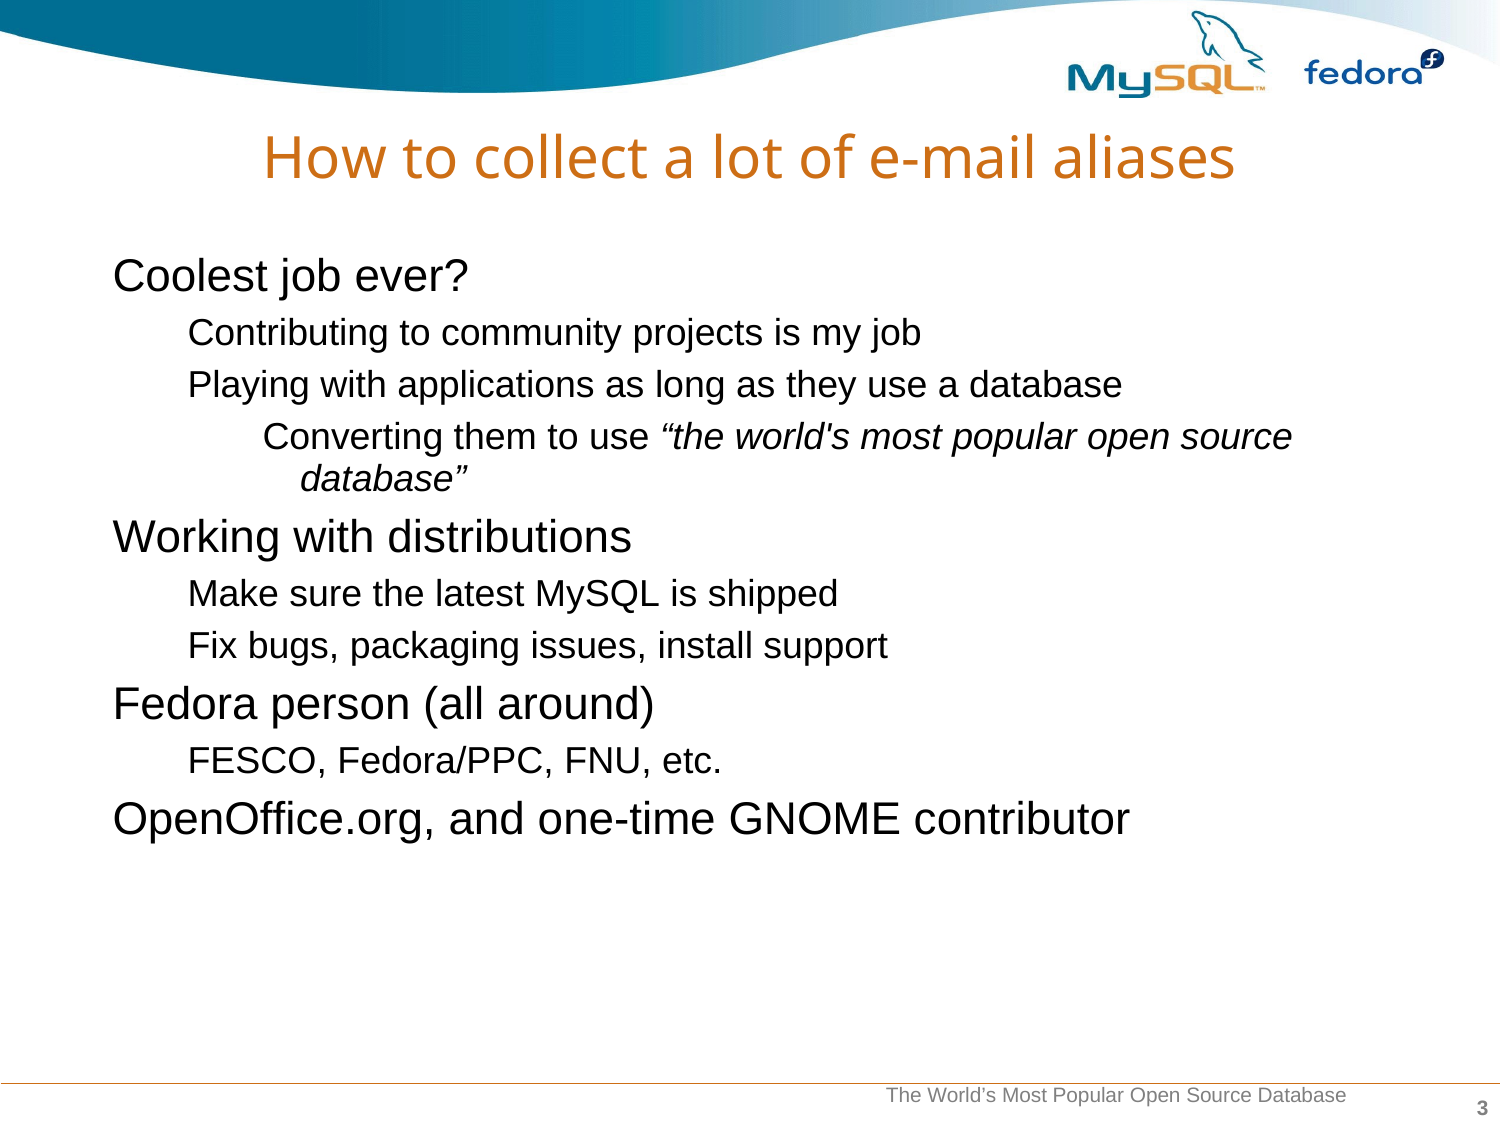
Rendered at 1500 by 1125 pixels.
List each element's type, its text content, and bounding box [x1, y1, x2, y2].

picture [0, 31, 326, 87]
title How to collect a lot of e-mail aliases [0, 87, 1500, 226]
picture [1098, 71, 1107, 87]
picture [1075, 71, 1085, 87]
list Coolest job ever? Contributing to community projects is my job Playing with applications as long as they use a database Converting them to use “the world's most popular open source database” Working with distributions Make sure the latest MySQL is shipped Fix bugs, packaging issues, install support Fedora person (all around) FESCO, Fedora/PPC, FNU, etc. OpenOffice.org, and one-time GNOME contributor [112, 249, 1388, 1113]
picture [613, 0, 1500, 87]
